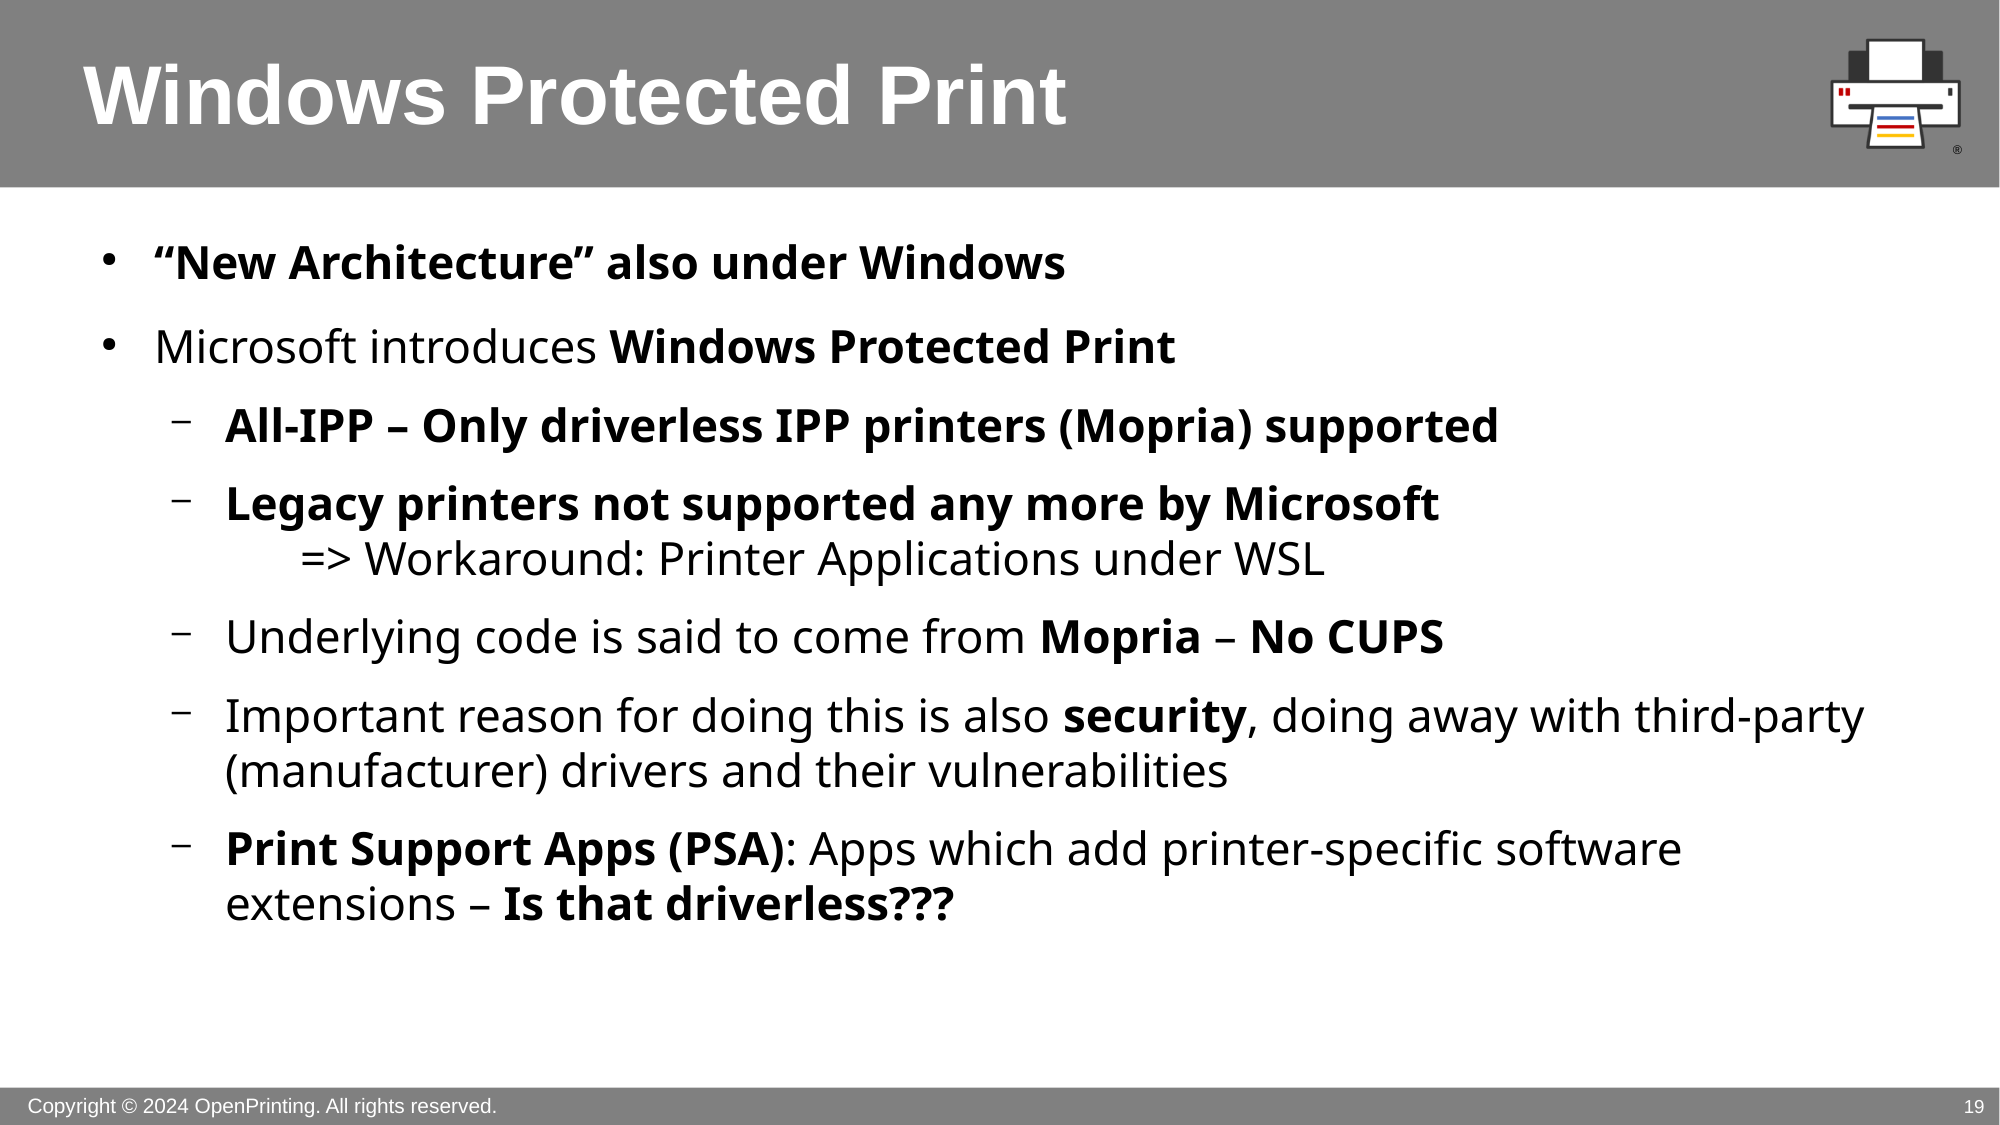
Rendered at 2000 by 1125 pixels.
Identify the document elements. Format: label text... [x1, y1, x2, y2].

picture [1825, 33, 1966, 154]
list “New Architecture” also under Windows Microsoft introduces Windows Protected Print All-IPP – Only driverless IPP printers (Mopria) supported Legacy printers not supported any more by Microsoft => Workaround: Printer Applications under WSL Underlying code is said to come from Mopria – No CUPS Important reason for doing this is also security, doing away with third-party (manufacturer) drivers and their vulnerabilities Print Support Apps (PSA): Apps which add printer-specific software extensions – Is that driverless??? [75, 224, 1936, 1067]
title Windows Protected Print [75, 7, 1786, 175]
